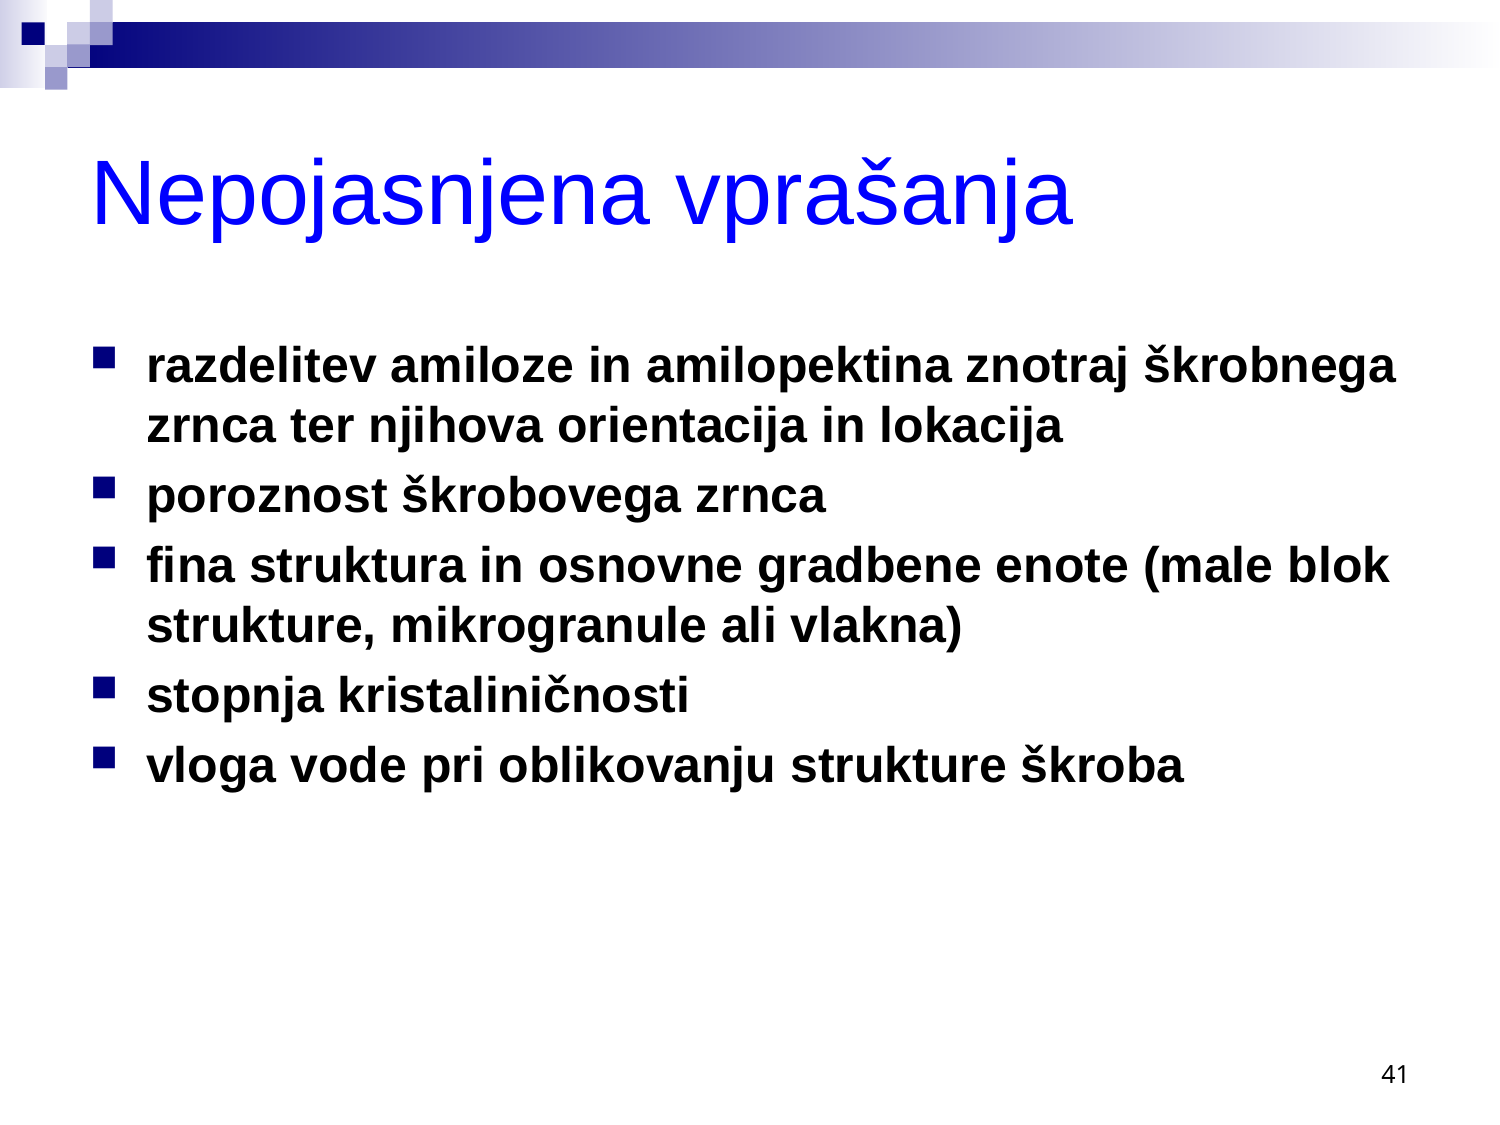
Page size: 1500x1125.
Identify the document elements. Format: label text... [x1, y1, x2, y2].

title Nepojasnjena vprašanja [75, 75, 1425, 300]
list razdelitev amiloze in amilopektina znotraj škrobnega zrnca ter njihova orientacija in lokacija poroznost škrobovega zrnca fina struktura in osnovne gradbene enote (male blok strukture, mikrogranule ali vlakna) stopnja kristaliničnosti vloga vode pri oblikovanju strukture škroba [75, 324, 1425, 963]
slide_number <number> [1074, 1025, 1425, 1100]
